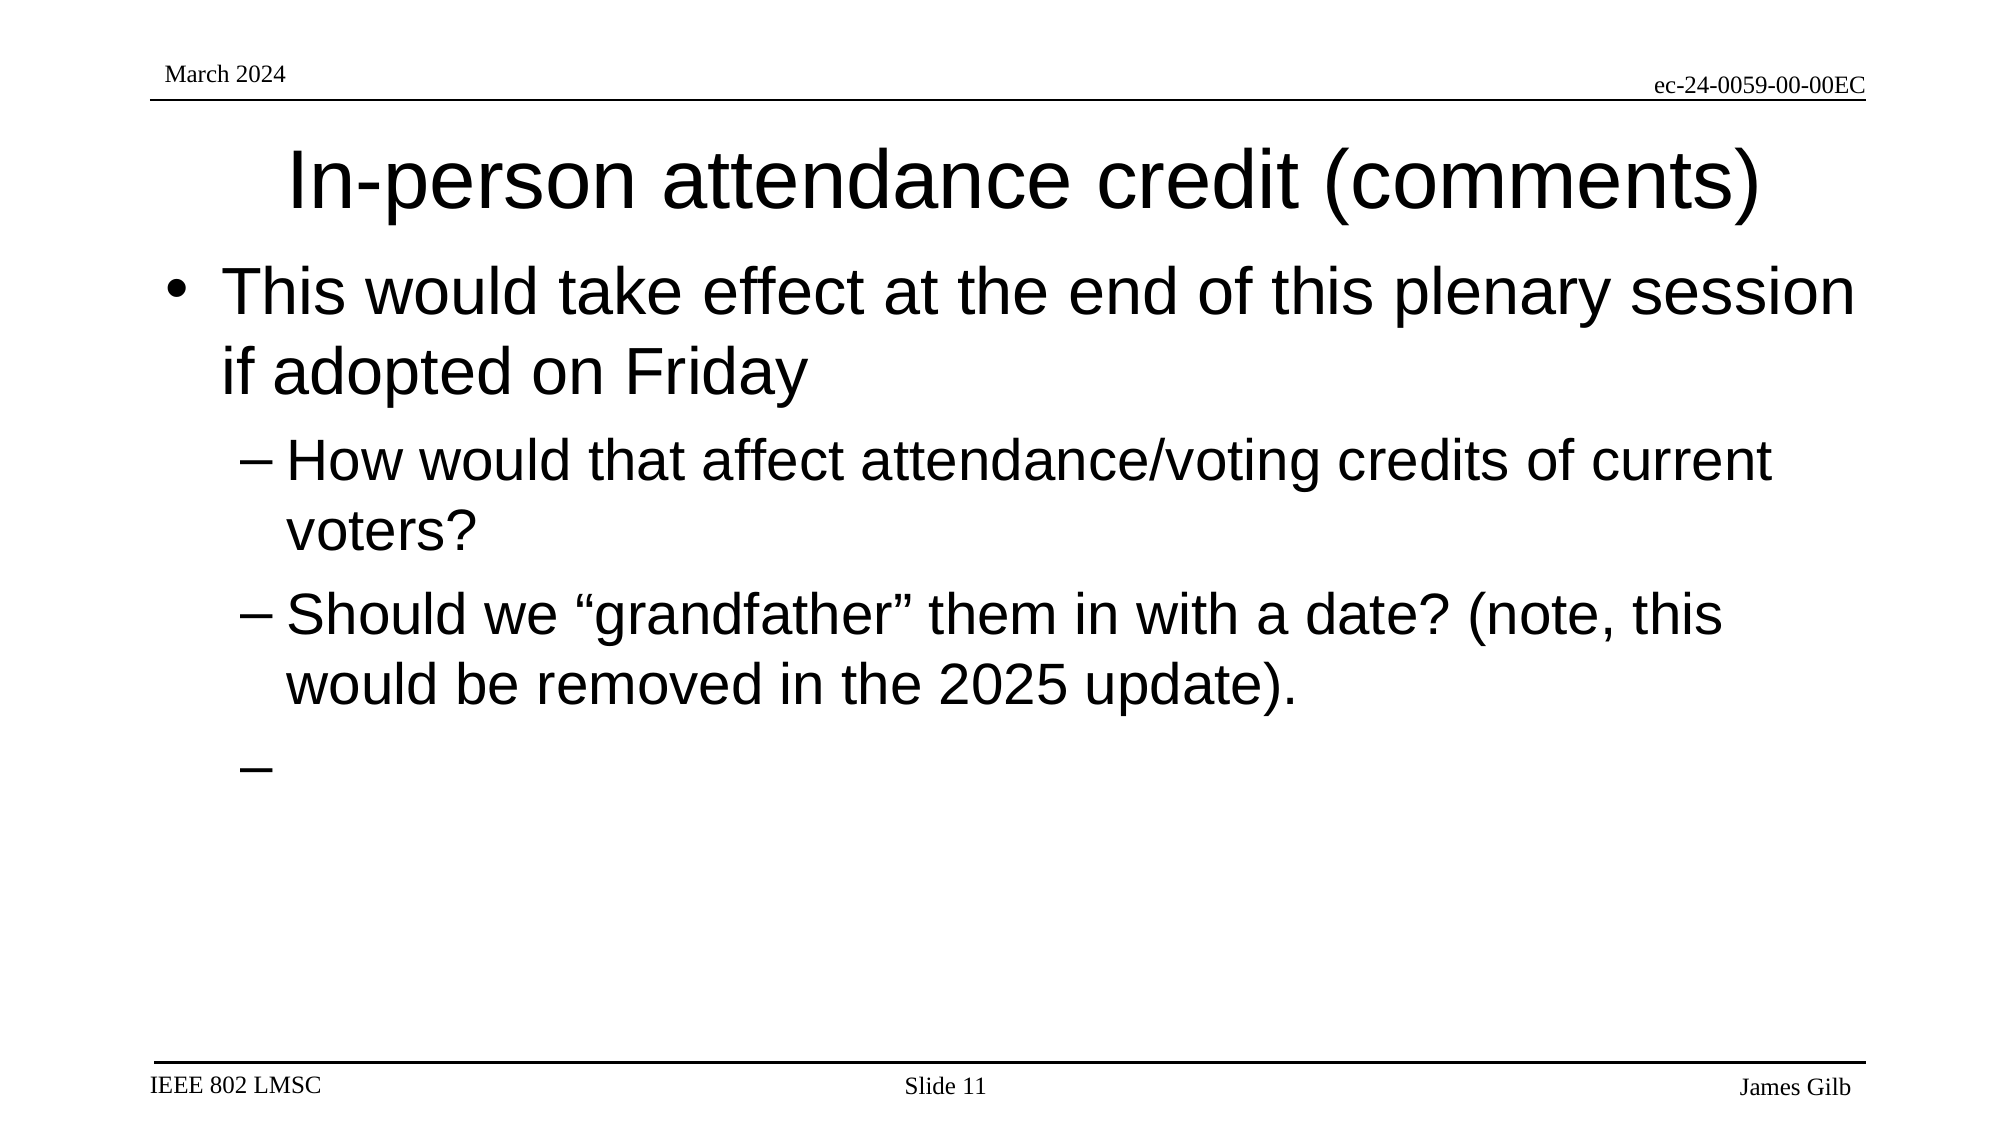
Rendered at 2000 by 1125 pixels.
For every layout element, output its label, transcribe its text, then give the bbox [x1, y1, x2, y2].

title In-person attendance credit (comments) [149, 112, 1900, 238]
list This would take effect at the end of this plenary session if adopted on Friday How would that affect attendance/voting credits of current voters? Should we “grandfather” them in with a date? (note, this would be removed in the 2025 update). [149, 239, 1900, 1051]
